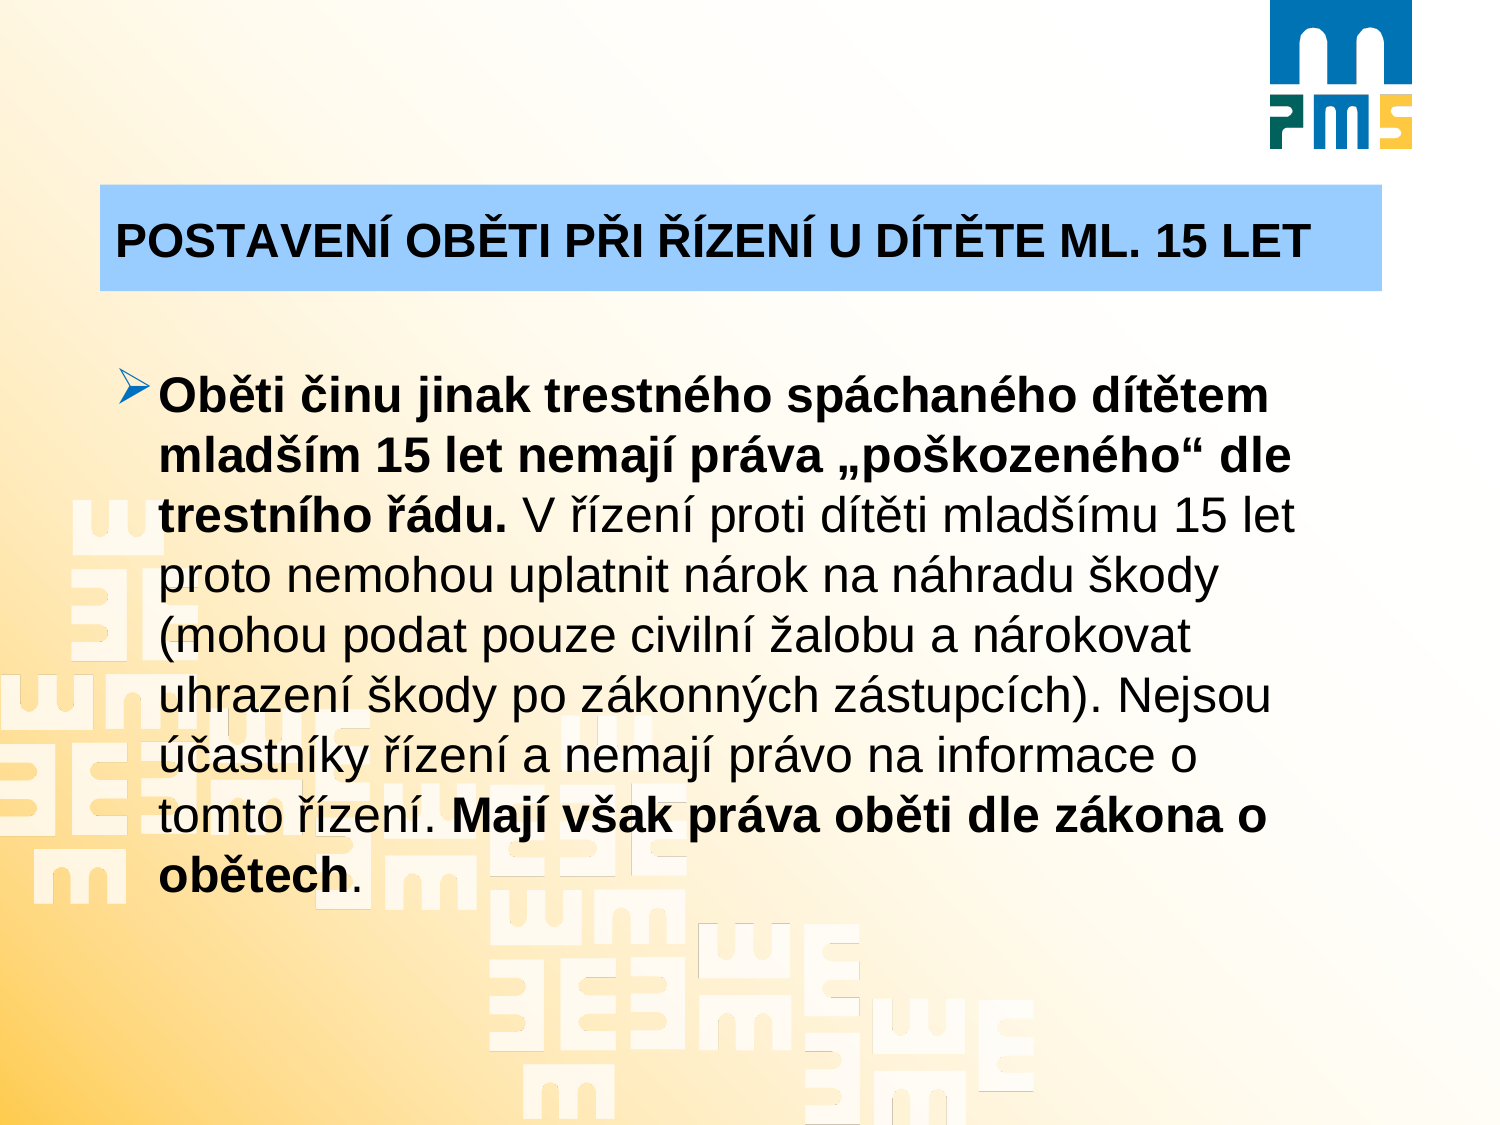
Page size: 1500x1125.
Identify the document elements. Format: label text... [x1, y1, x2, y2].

text_box Oběti činu jinak trestného spáchaného dítětem mladším 15 let nemají práva „poškozeného“ dle trestního řádu. V řízení proti dítěti mladšímu 15 let proto nemohou uplatnit nárok na náhradu škody (mohou podat pouze civilní žalobu a nárokovat uhrazení škody po zákonných zástupcích). Nejsou účastníky řízení a nemají právo na informace o tomto řízení. Mají však práva oběti dle zákona o obětech. [100, 314, 1341, 1024]
picture [0, 0, 1500, 1125]
title POSTAVENÍ OBĚTI PŘI ŘÍZENÍ U DÍTĚTE ML. 15 LET [100, 184, 1382, 292]
